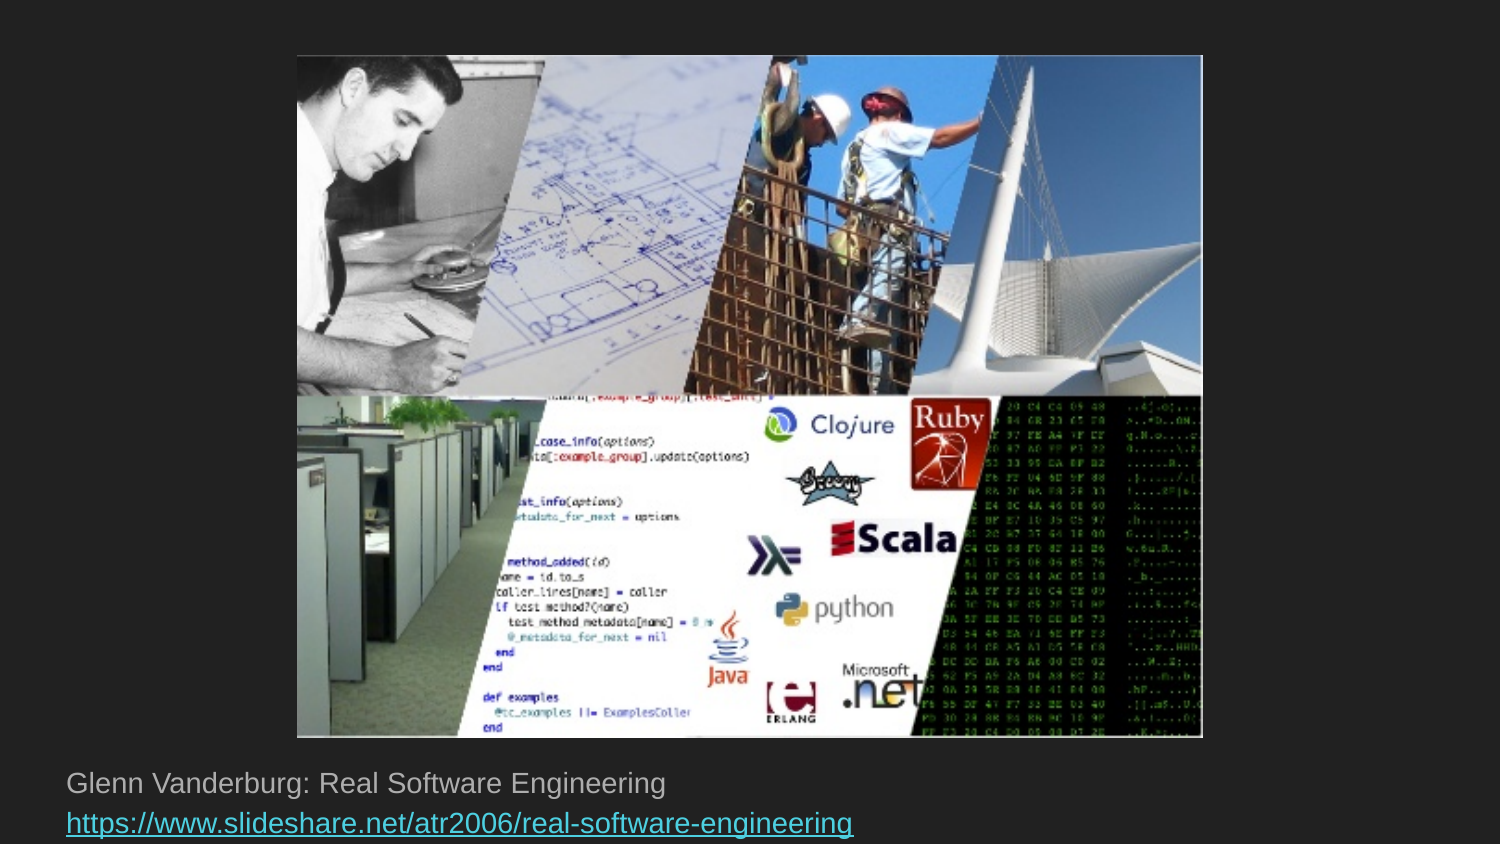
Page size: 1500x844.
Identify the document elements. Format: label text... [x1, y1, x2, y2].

picture [297, 55, 1203, 738]
list Glenn Vanderburg: Real Software Engineering https://www.slideshare.net/atr2006/real-software-engineering [51, 743, 1036, 844]
